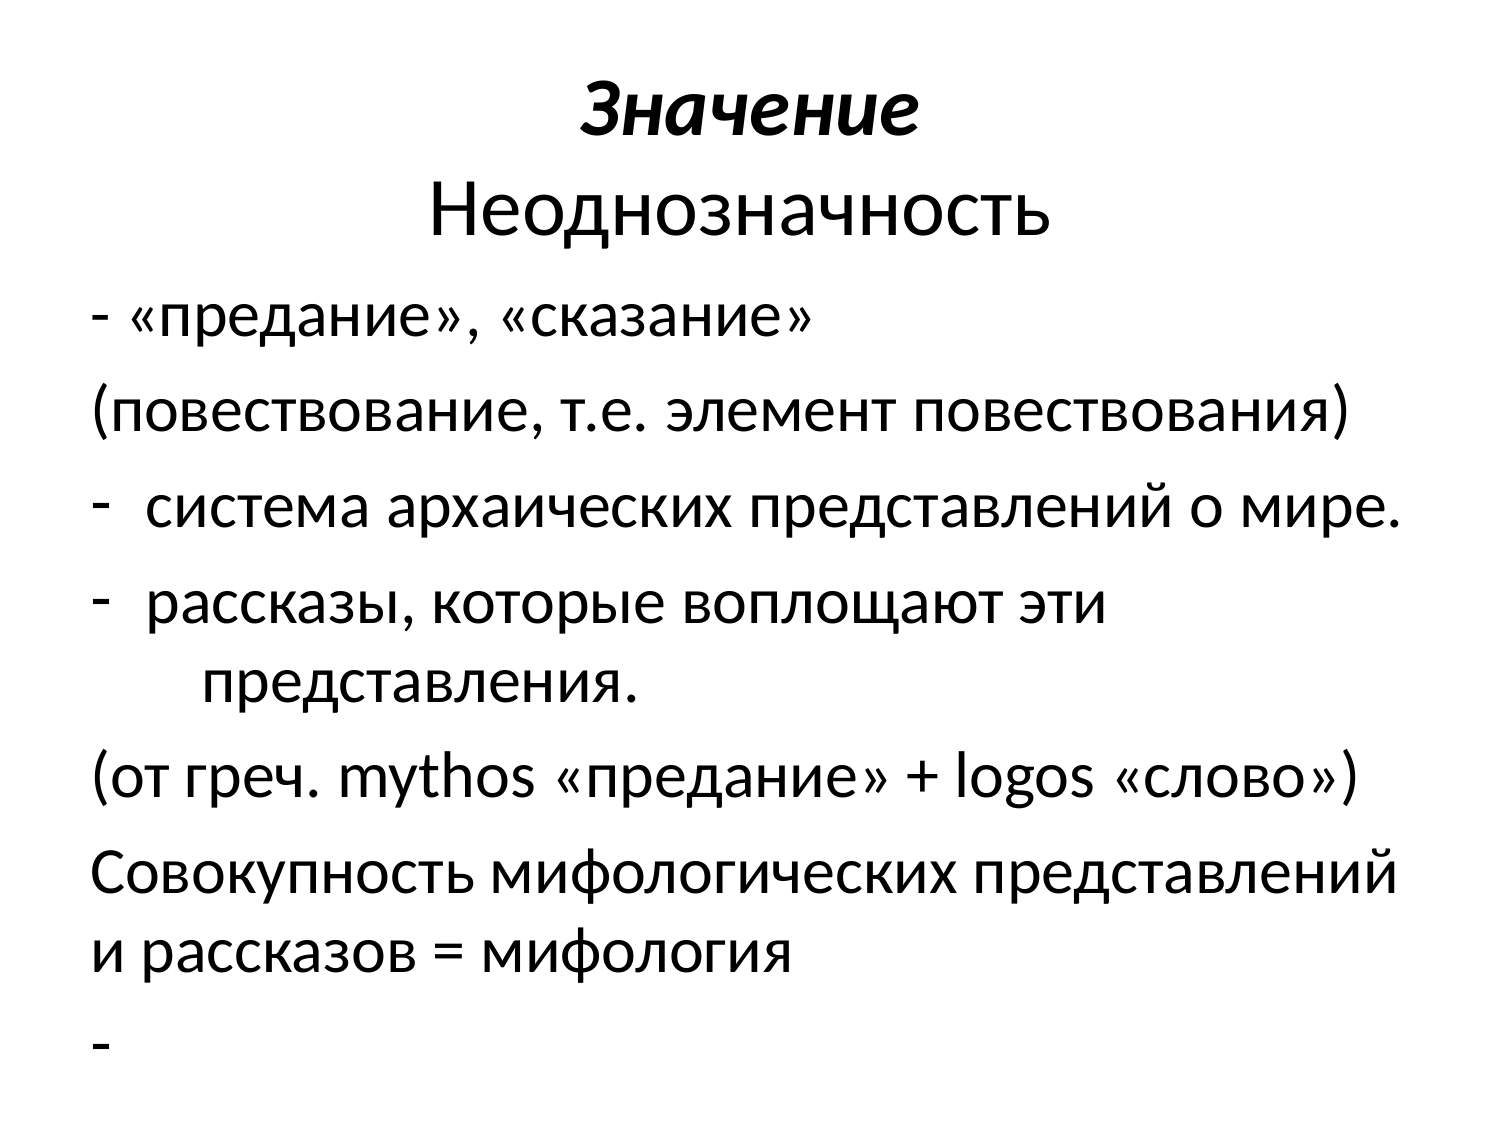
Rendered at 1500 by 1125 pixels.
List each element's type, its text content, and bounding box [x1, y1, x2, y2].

title Значение Неоднозначность [75, 45, 1426, 233]
list - «предание», «сказание» (повествование, т.е. элемент повествования) система архаических представлений о мире. рассказы, которые воплощают эти представления. (от греч. mythos «предание» + logos «слово») Совокупность мифологических представлений и рассказов = мифология [75, 262, 1426, 1005]
